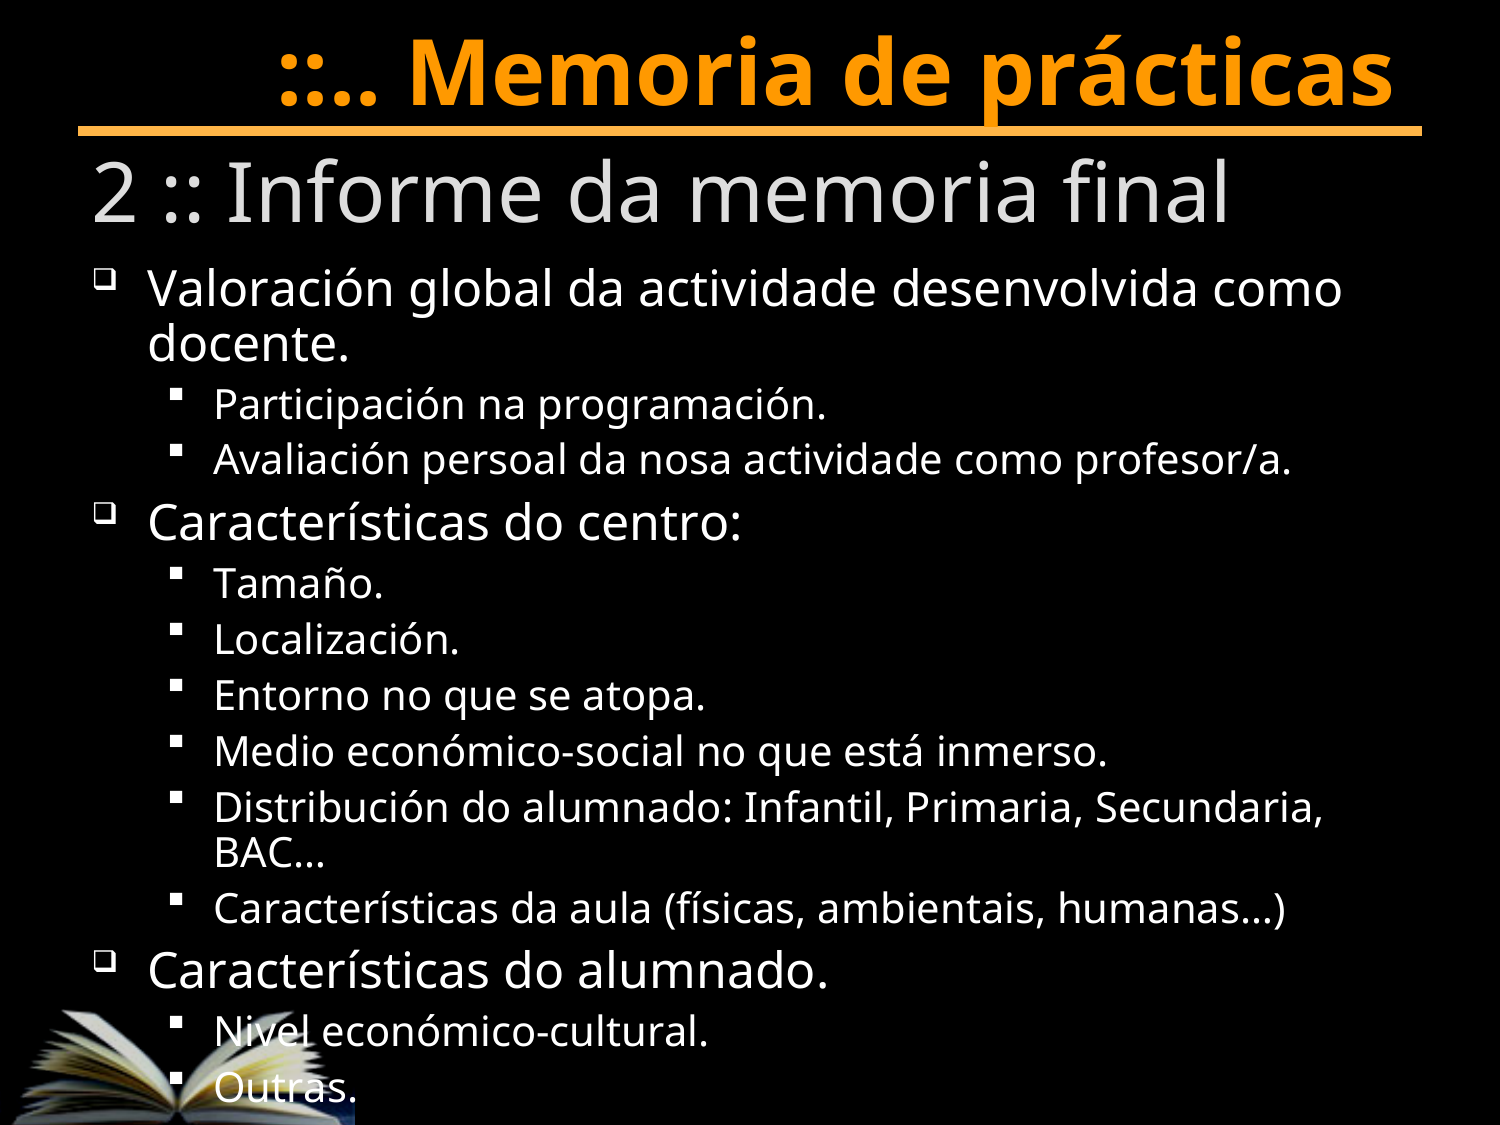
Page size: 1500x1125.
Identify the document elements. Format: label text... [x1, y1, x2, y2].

list Valoración global da actividade desenvolvida como docente. Participación na programación. Avaliación persoal da nosa actividade como profesor/a. Características do centro: Tamaño. Localización. Entorno no que se atopa. Medio económico-social no que está inmerso. Distribución do alumnado: Infantil, Primaria, Secundaria, BAC… Características da aula (físicas, ambientais, humanas…)‏ Características do alumnado. Nivel económico-cultural. Outras. [76, 255, 1459, 988]
title 2 :: Informe da memoria final [76, 132, 1427, 248]
picture [0, 787, 355, 1125]
picture [351, 1027, 355, 1043]
